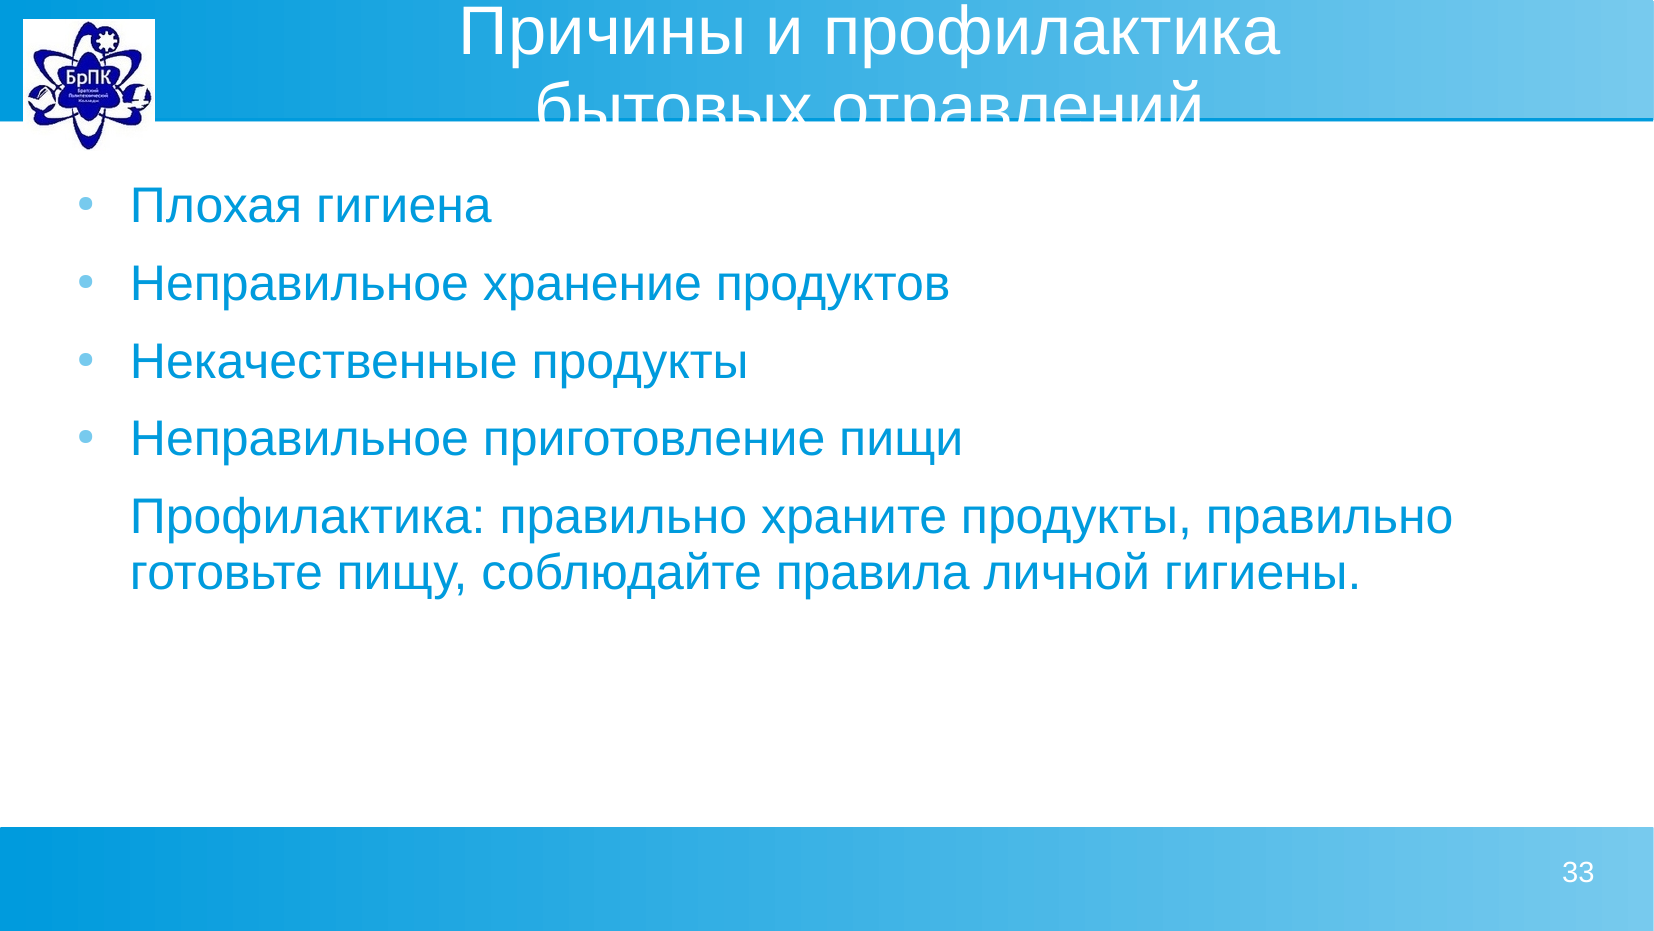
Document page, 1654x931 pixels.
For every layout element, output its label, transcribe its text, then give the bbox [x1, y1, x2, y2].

picture [23, 20, 155, 151]
list Плохая гигиена Неправильное хранение продуктов Некачественные продукты Неправильное приготовление пищи Профилактика: правильно храните продукты, правильно готовьте пищу, соблюдайте правила личной гигиены. [59, 177, 1595, 768]
title Причины и профилактика бытовых отравлений. [102, 0, 1638, 146]
